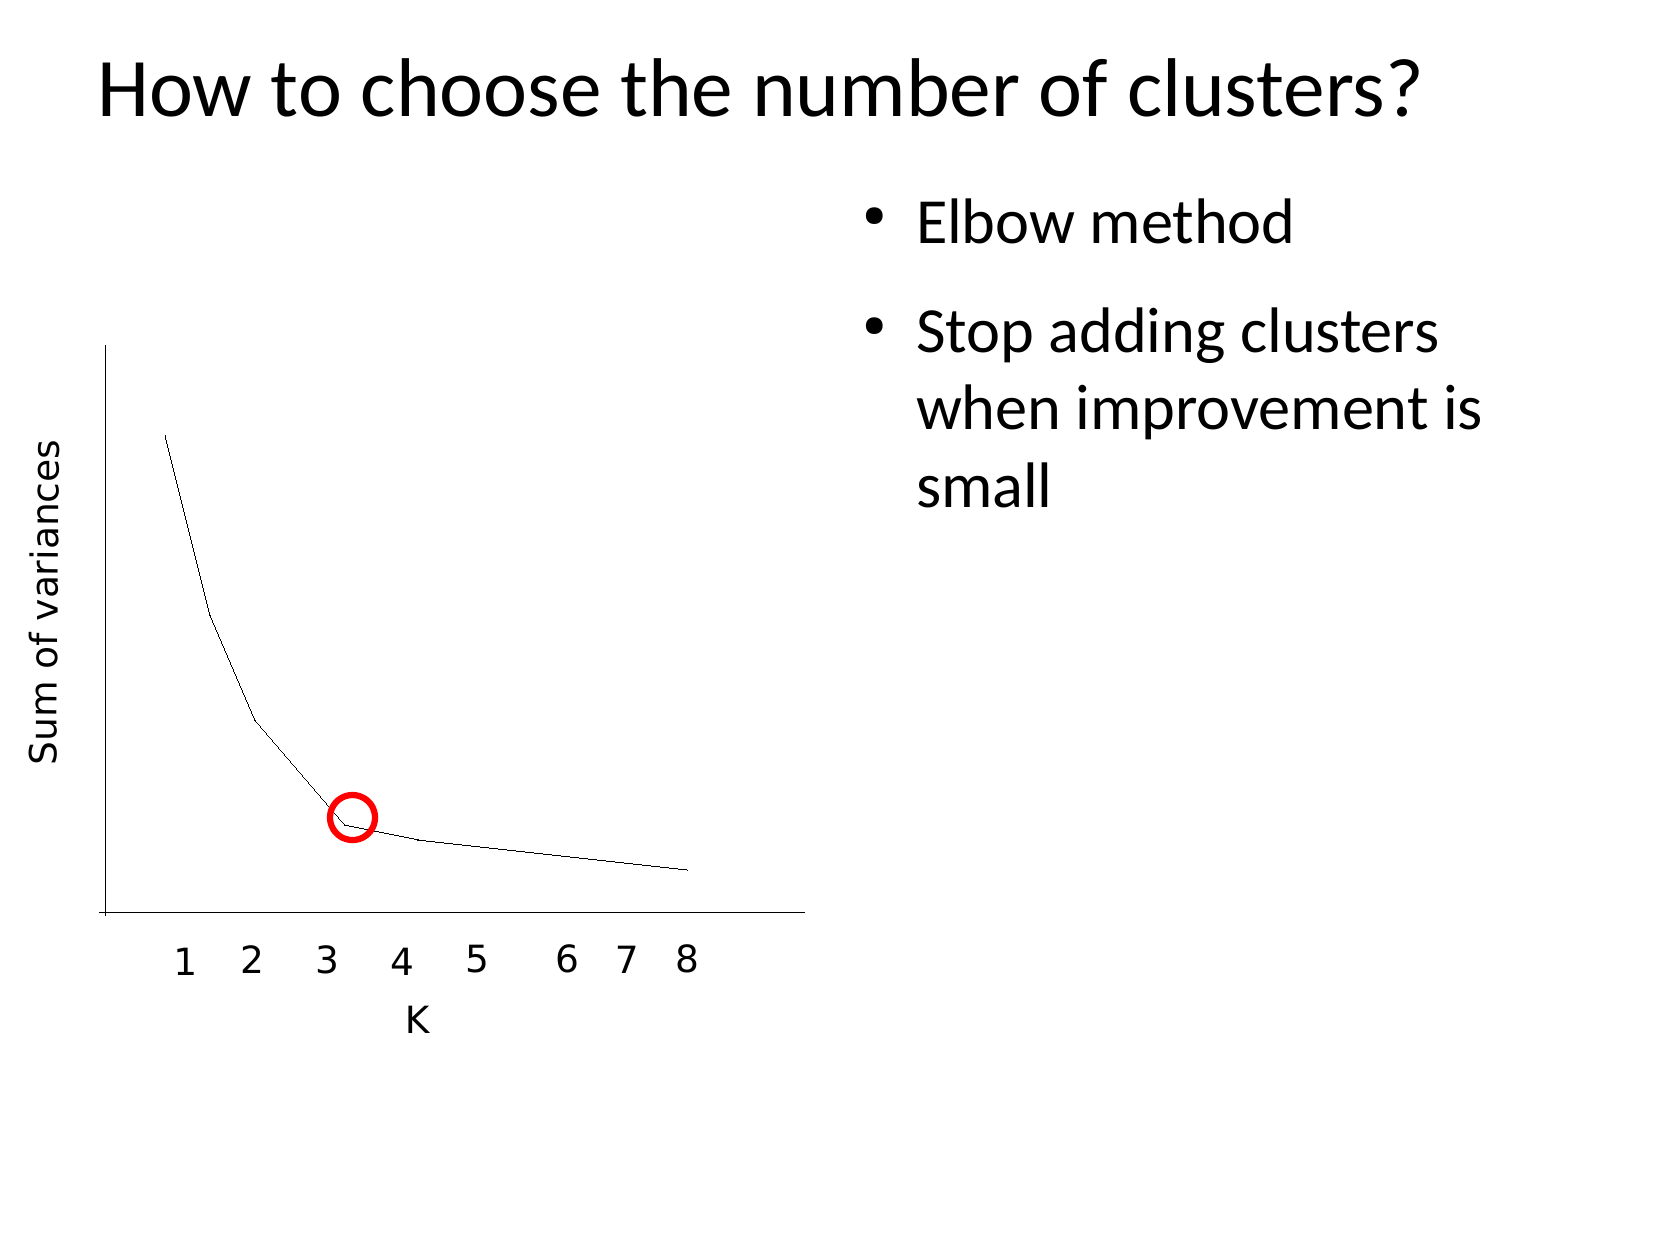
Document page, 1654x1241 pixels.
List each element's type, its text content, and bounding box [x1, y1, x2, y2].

title How to choose the number of clusters? [82, 0, 1571, 166]
text_box 7 [600, 931, 631, 991]
text_box 8 [675, 930, 691, 989]
text_box K [390, 991, 451, 1051]
text_box Sum of variances [13, 404, 76, 781]
text_box 6 [555, 930, 571, 989]
text_box 4 [390, 933, 406, 992]
list Elbow method Stop adding clusters when improvement is small [845, 179, 1572, 1108]
text_box 3 [315, 931, 331, 991]
text_box 2 [240, 931, 256, 991]
text_box 1 [173, 933, 186, 993]
text_box 5 [465, 930, 481, 989]
